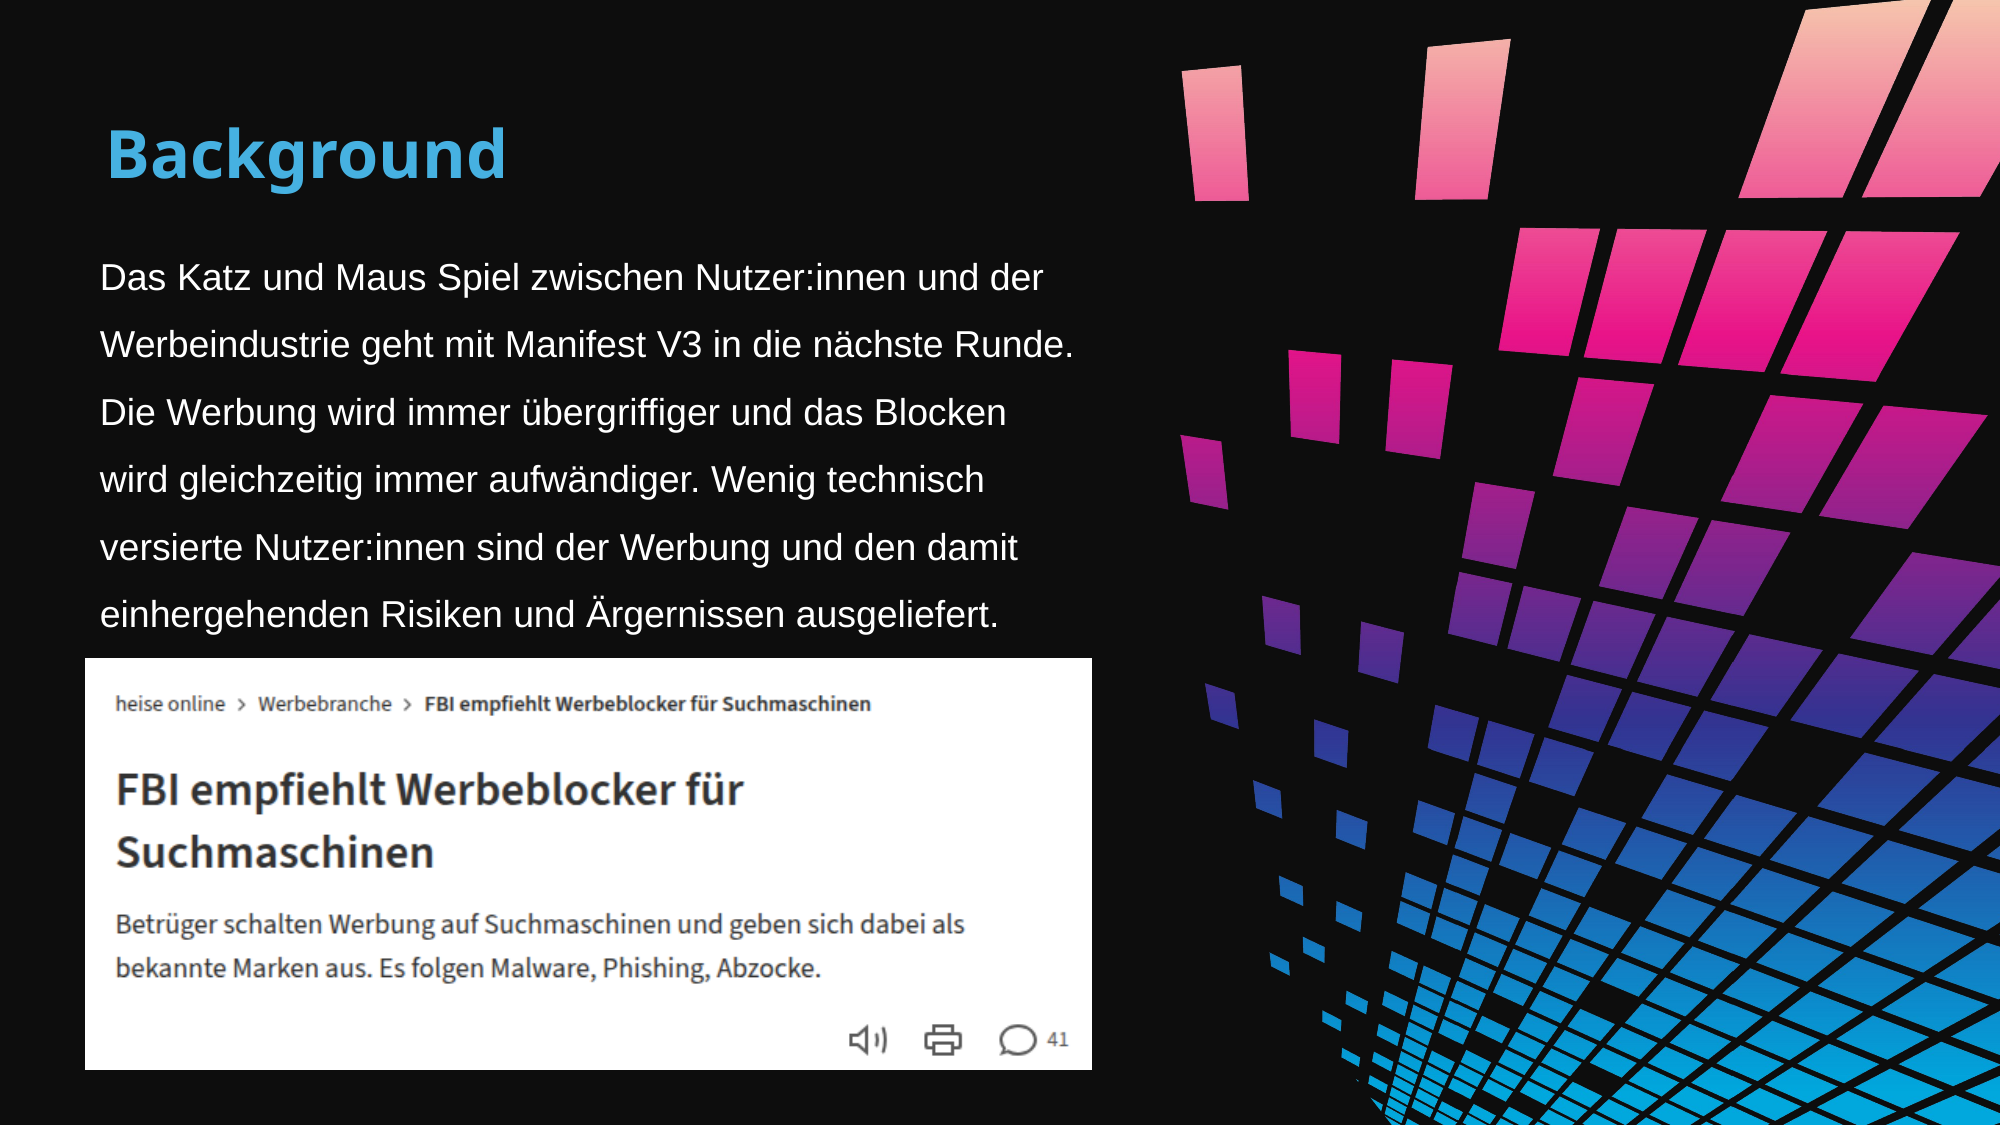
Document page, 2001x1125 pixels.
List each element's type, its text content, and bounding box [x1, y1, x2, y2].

picture [1180, 0, 2000, 1125]
picture [85, 658, 1092, 1070]
title Background [90, 104, 603, 201]
text_box [0, 0, 1180, 1125]
text_box Das Katz und Maus Spiel zwischen Nutzer:innen und der Werbeindustrie geht mit Manifest V3 in die nächste Runde. Die Werbung wird immer übergriffiger und das Blocken wird gleichzeitig immer aufwändiger. Wenig technisch versierte Nutzer:innen sind der Werbung und den damit einhergehenden Risiken und Ärgernissen ausgeliefert. [85, 222, 1097, 843]
